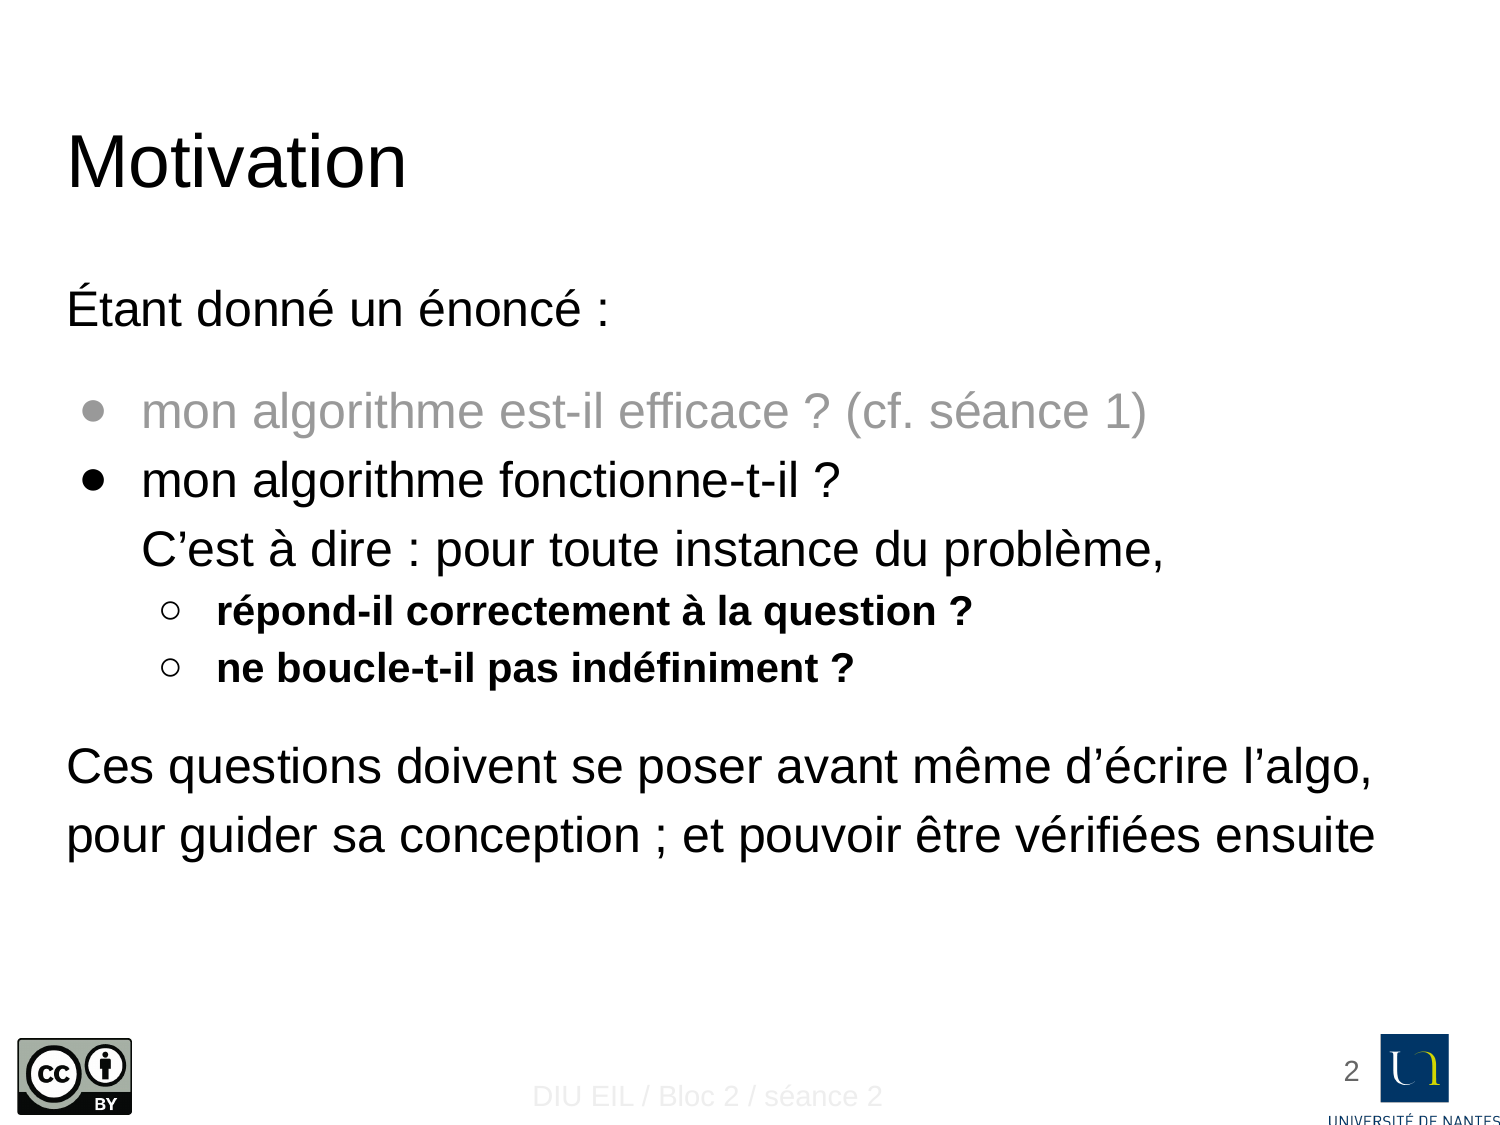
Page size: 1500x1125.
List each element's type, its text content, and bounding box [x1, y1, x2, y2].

picture [17, 1038, 132, 1115]
title Motivation [51, 97, 1449, 223]
list Étant donné un énoncé : mon algorithme est-il efficace ? (cf. séance 1) mon algorithme fonctionne-t-il ? C’est à dire : pour toute instance du problème, répond-il correctement à la question ? ne boucle-t-il pas indéfiniment ? Ces questions doivent se poser avant même d’écrire l’algo, pour guider sa conception ; et pouvoir être vérifiées ensuite [51, 252, 1449, 1064]
picture [1329, 1034, 1500, 1125]
slide_number <numéro> [1284, 1038, 1375, 1102]
